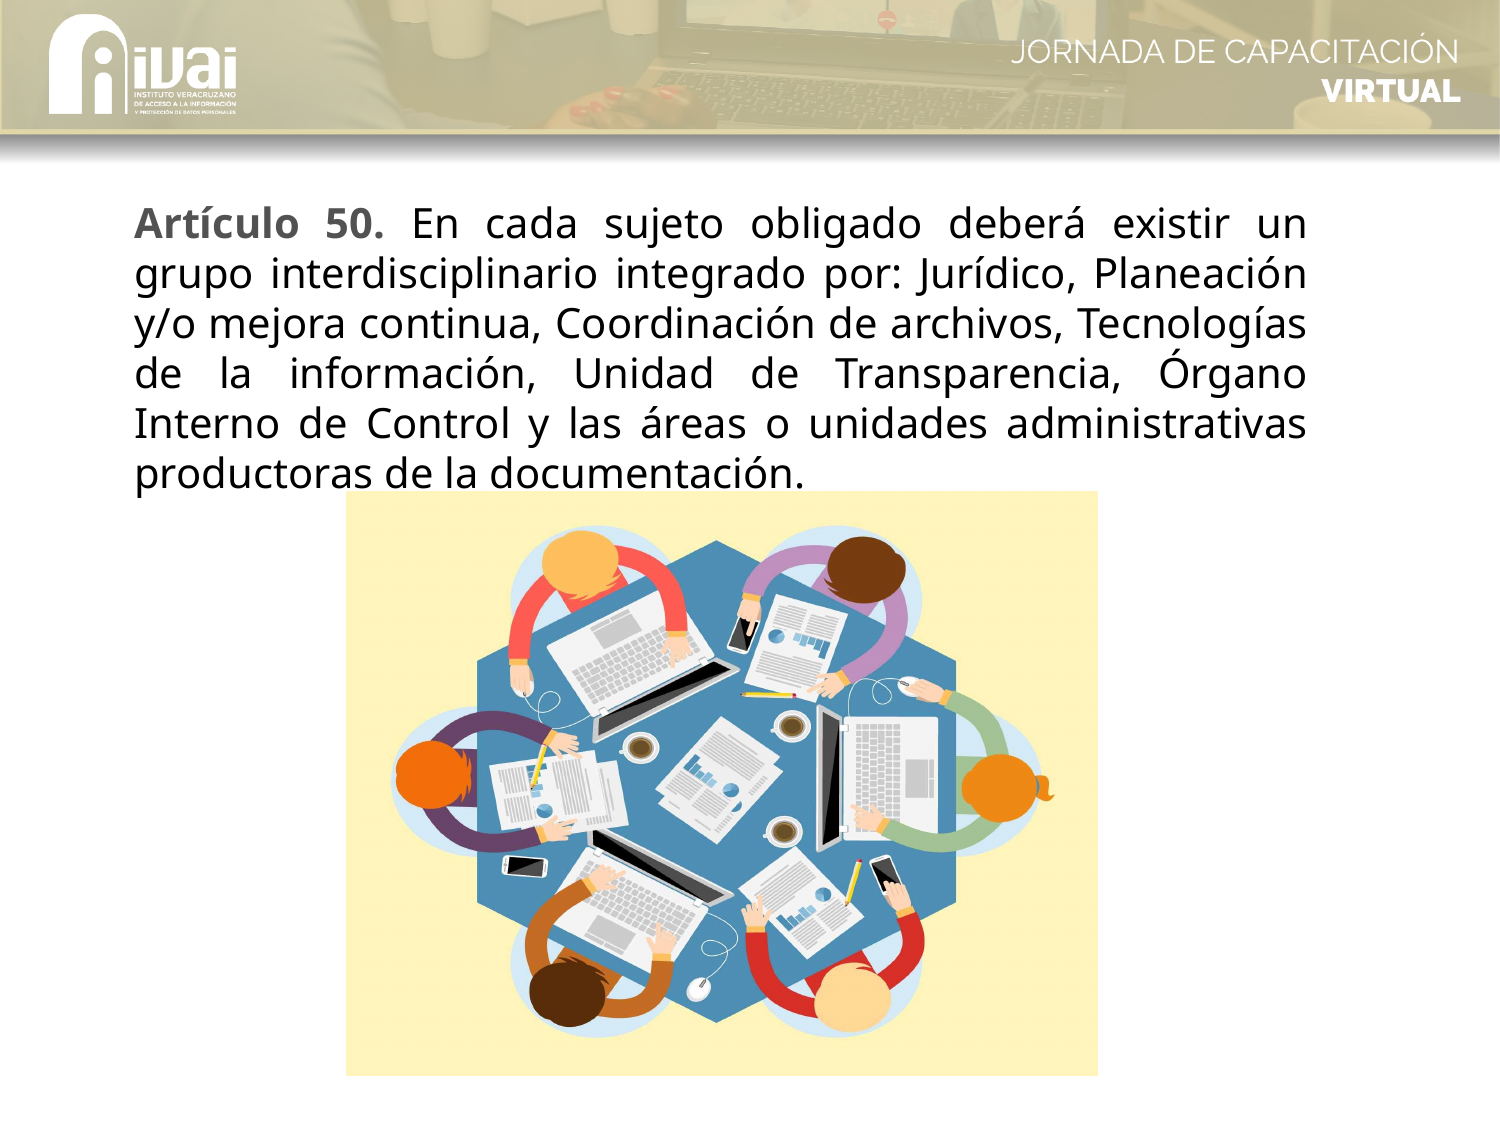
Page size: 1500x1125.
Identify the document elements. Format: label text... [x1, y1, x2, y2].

picture [346, 491, 1098, 1076]
text_box Artículo 50. En cada sujeto obligado deberá existir un grupo interdisciplinario integrado por: Jurídico, Planeación y/o mejora continua, Coordinación de archivos, Tecnologías de la información, Unidad de Transparencia, Órgano Interno de Control y las áreas o unidades administrativas productoras de la documentación. [119, 189, 1325, 555]
